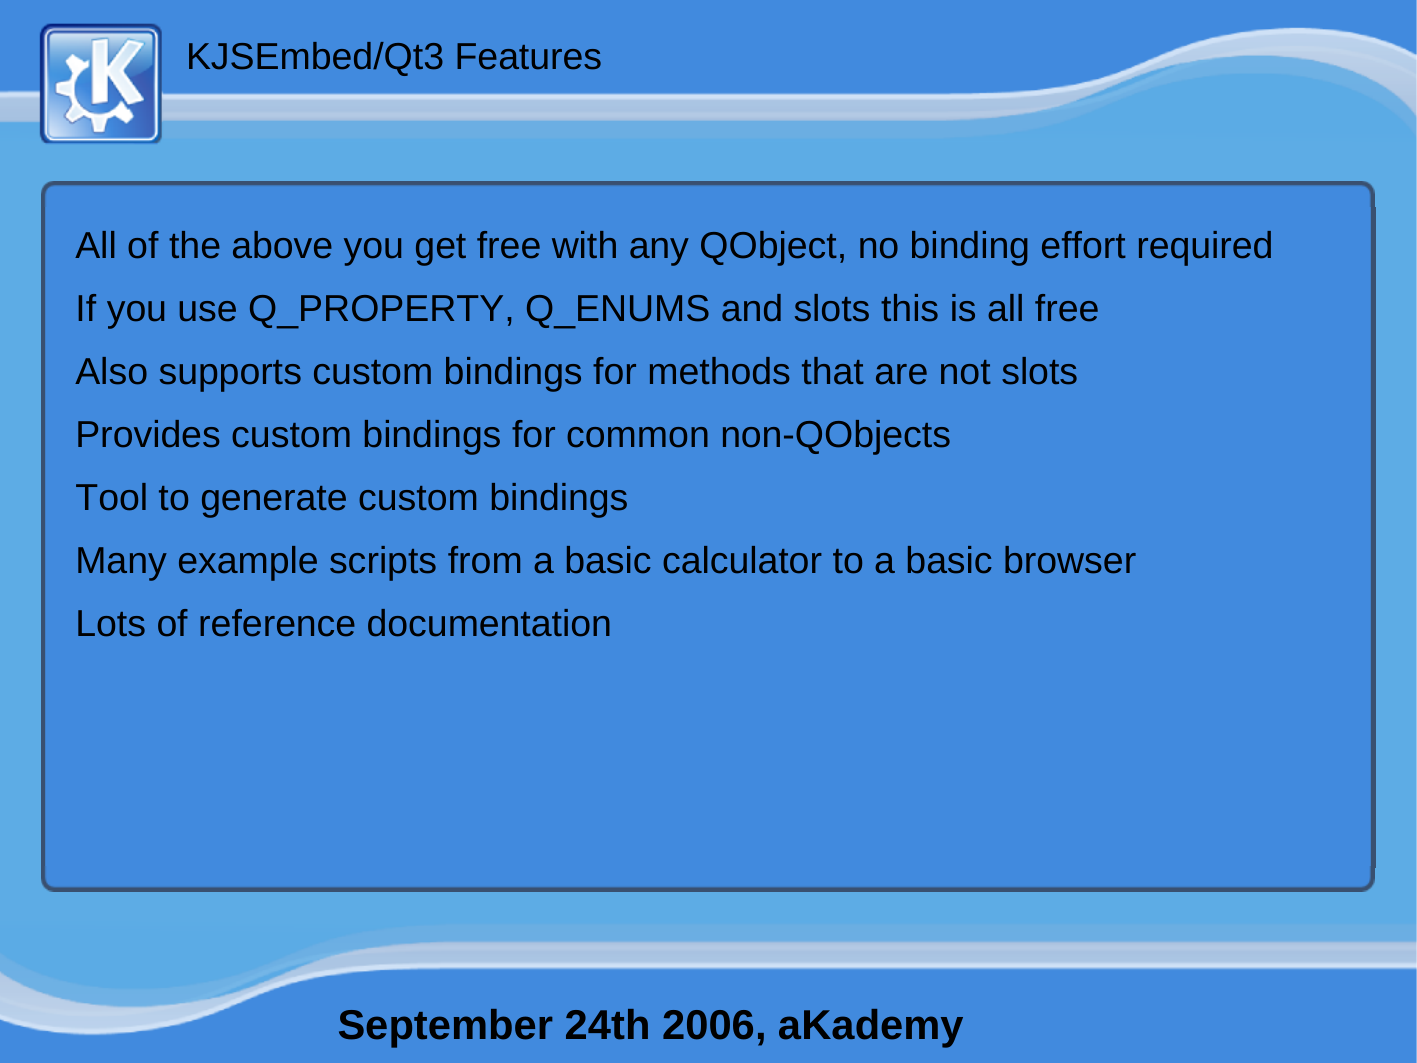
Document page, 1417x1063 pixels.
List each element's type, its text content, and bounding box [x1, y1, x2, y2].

text_box All of the above you get free with any QObject, no binding effort required If you use Q_PROPERTY, Q_ENUMS and slots this is all free Also supports custom bindings for methods that are not slots Provides custom bindings for common non-QObjects Tool to generate custom bindings Many example scripts from a basic calculator to a basic browser Lots of reference documentation [50, 196, 1351, 632]
text_box KJSEmbed/Qt3 Features [171, 27, 1048, 127]
picture [0, 0, 1417, 1063]
